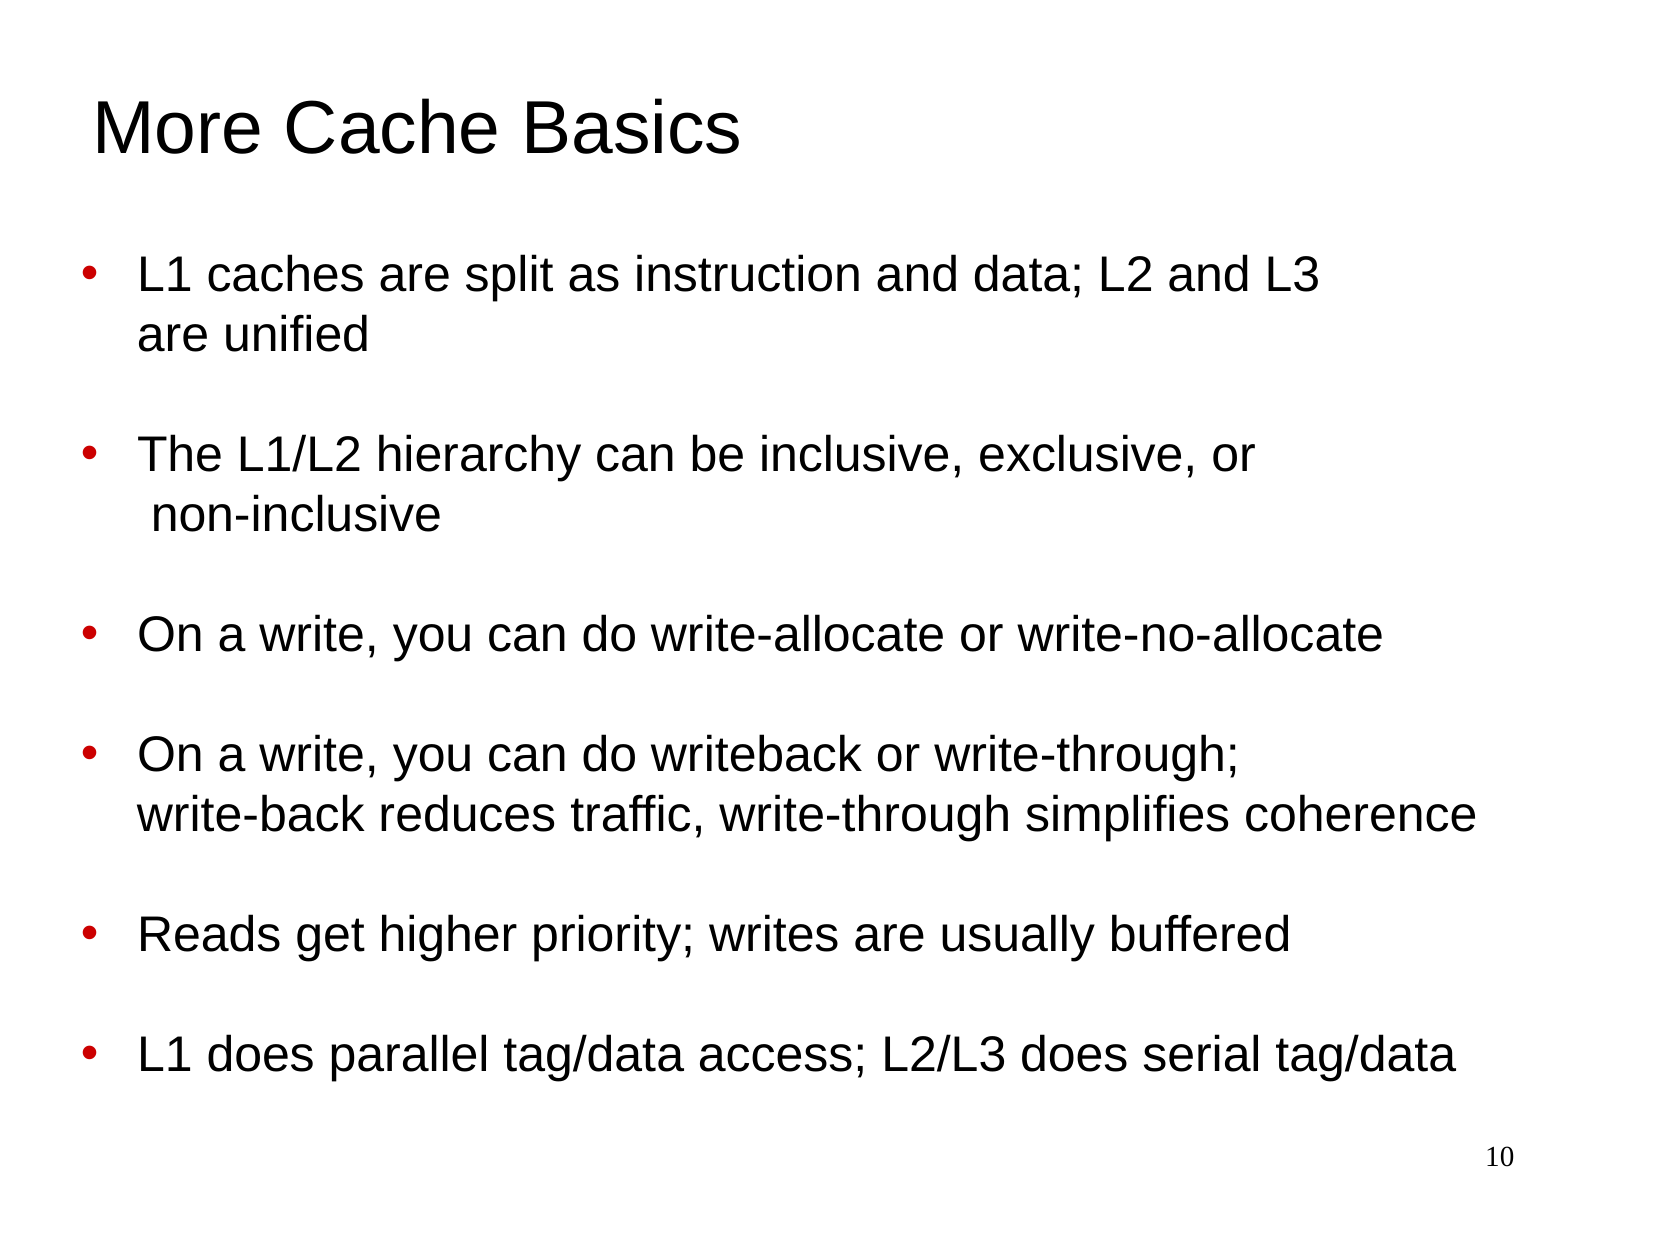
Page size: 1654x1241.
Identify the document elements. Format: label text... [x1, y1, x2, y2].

text_box More Cache Basics [77, 71, 758, 177]
text_box <number> [1184, 1129, 1530, 1213]
text_box L1 caches are split as instruction and data; L2 and L3 are unified The L1/L2 hierarchy can be inclusive, exclusive, or non-inclusive On a write, you can do write-allocate or write-no-allocate On a write, you can do writeback or write-through; write-back reduces traffic, write-through simplifies coherence Reads get higher priority; writes are usually buffered L1 does parallel tag/data access; L2/L3 does serial tag/data [66, 234, 1606, 1090]
